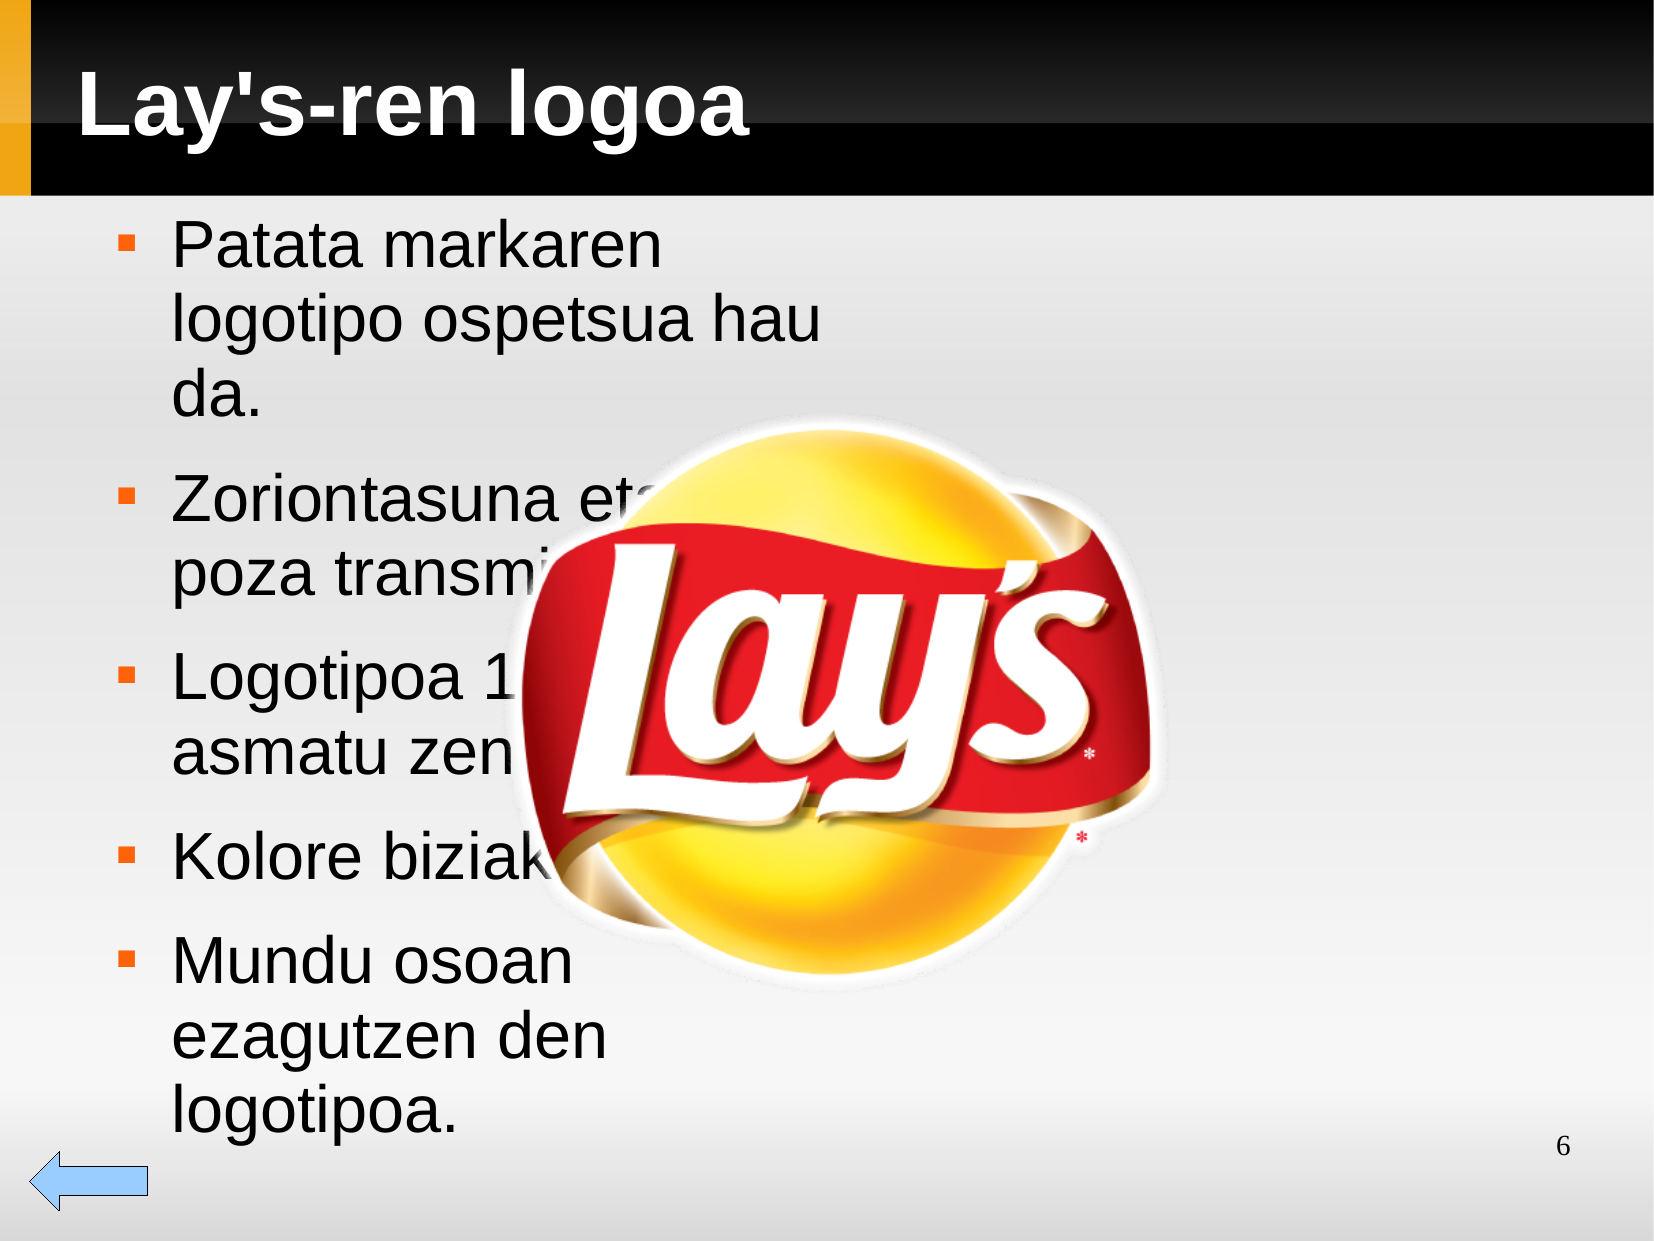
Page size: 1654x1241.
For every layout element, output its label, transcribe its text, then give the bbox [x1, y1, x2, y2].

list Patata markaren logotipo ospetsua hau da. Zoriontasuna eta poza transmititzen du. Logotipoa 1956an asmatu zen. Kolore biziak. Mundu osoan ezagutzen den logotipoa. [100, 206, 827, 1239]
text_box [29, 1151, 148, 1211]
picture [0, 0, 1654, 1241]
title Lay's-ren logoa [76, 0, 1565, 208]
